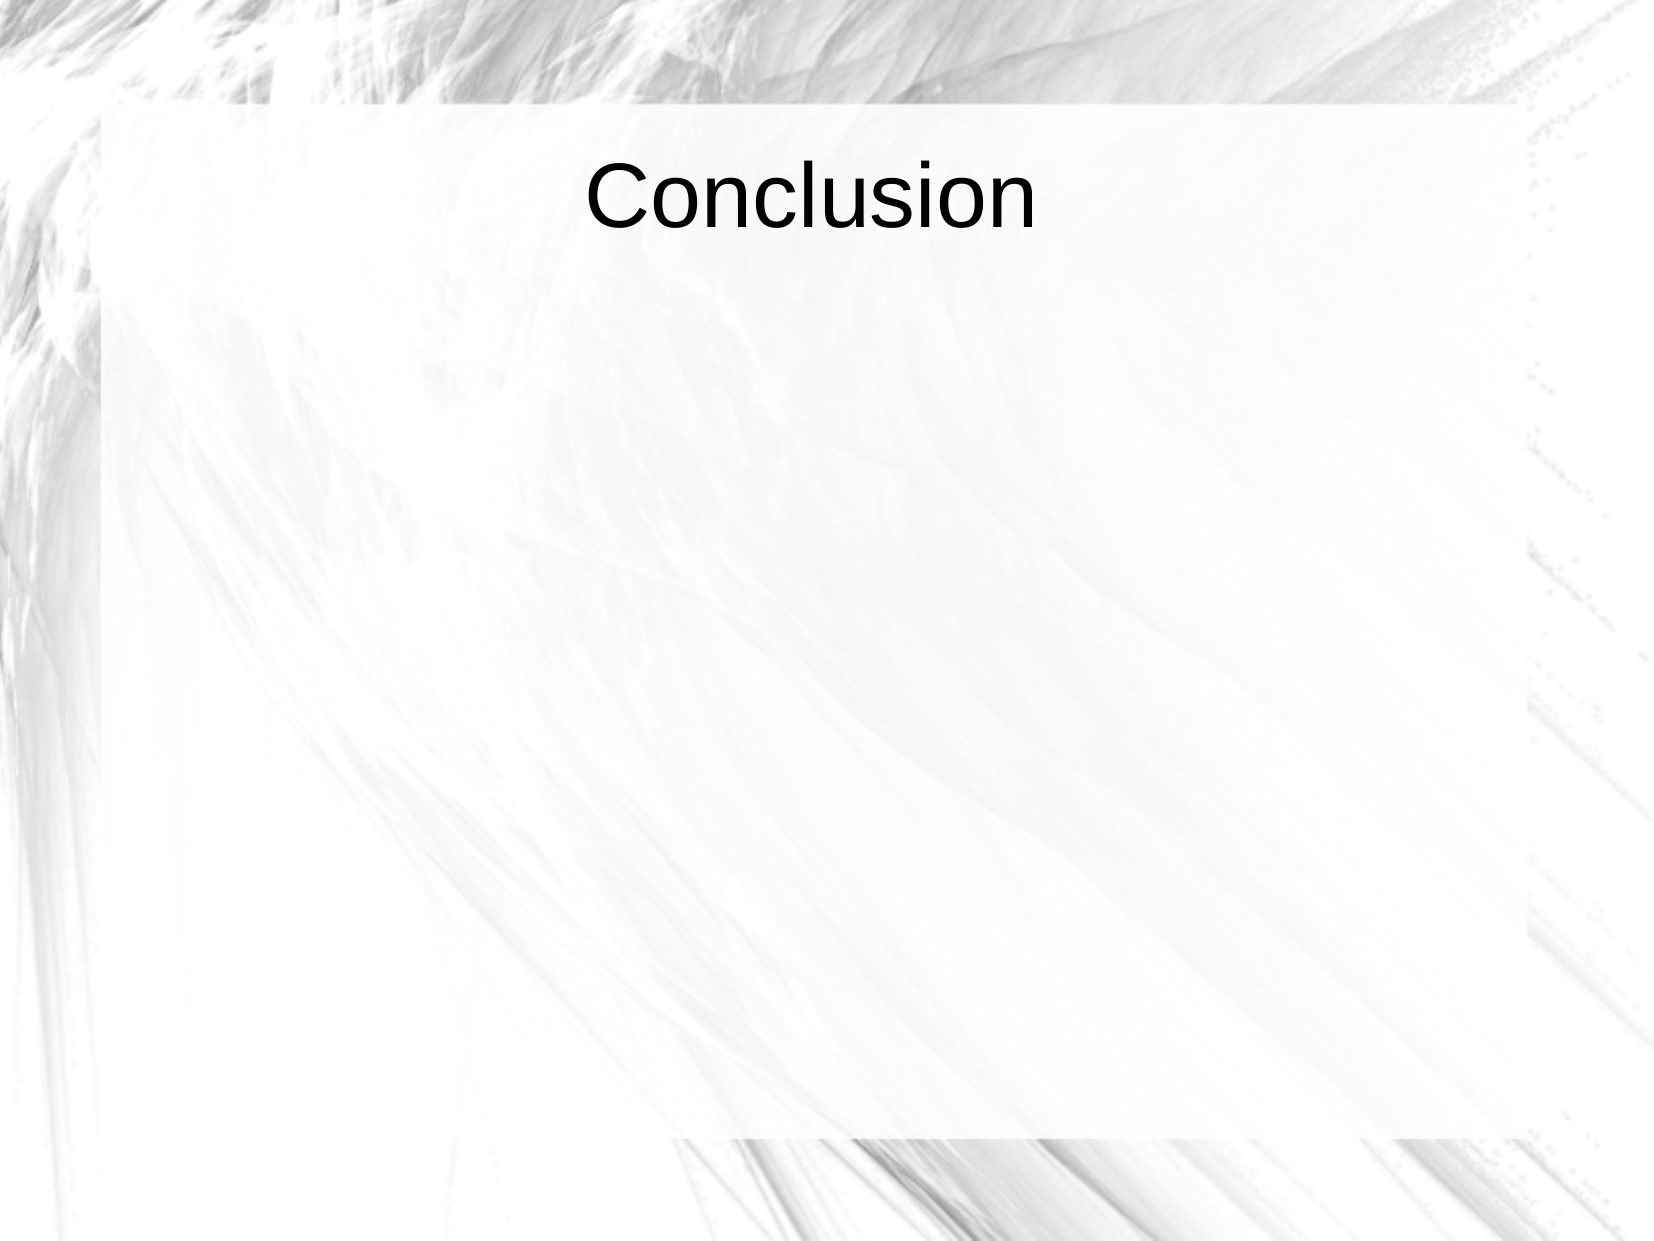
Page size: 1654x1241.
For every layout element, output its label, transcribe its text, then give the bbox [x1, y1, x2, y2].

title Conclusion [118, 119, 1506, 273]
picture [0, 0, 1654, 1241]
